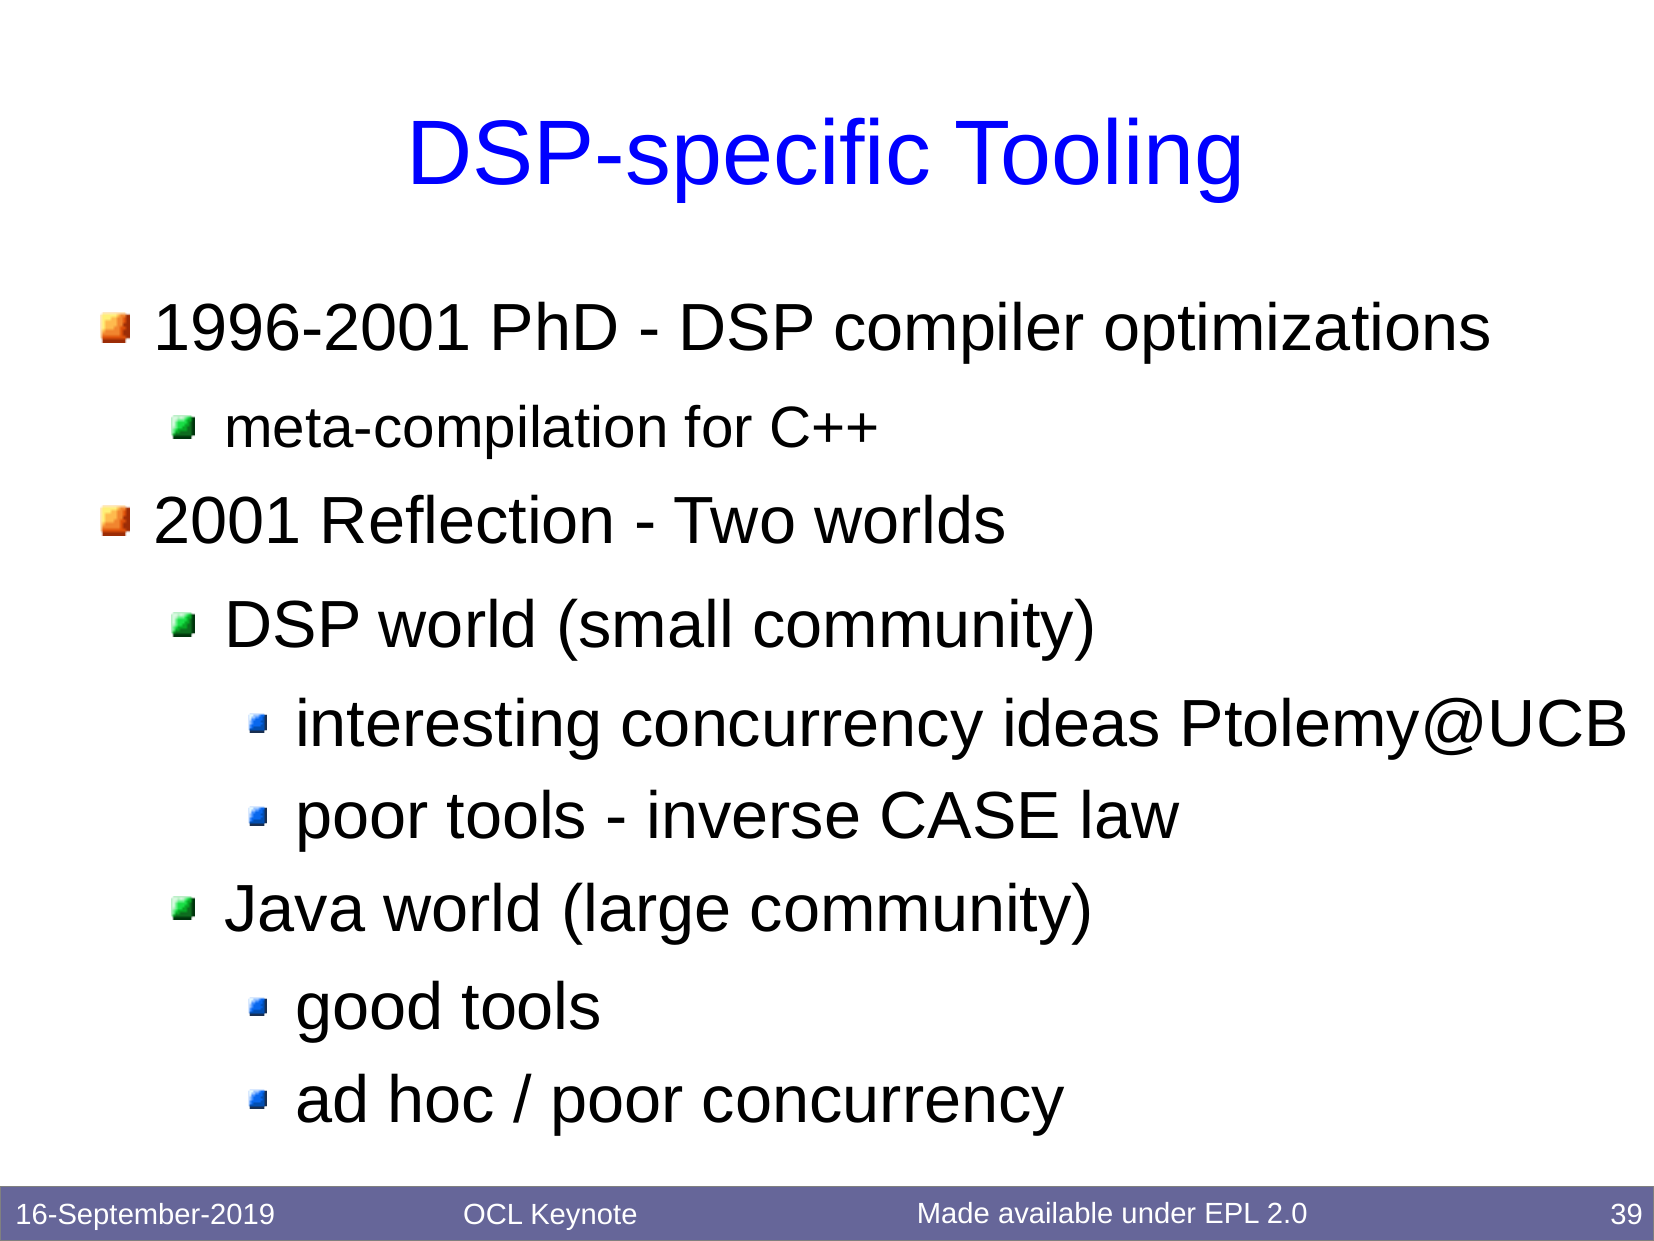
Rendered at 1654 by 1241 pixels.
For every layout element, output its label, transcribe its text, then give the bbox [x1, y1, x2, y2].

list 1996-2001 PhD - DSP compiler optimizations meta-compilation for C++ 2001 Reflection - Two worlds DSP world (small community) interesting concurrency ideas Ptolemy@UCB poor tools - inverse CASE law Java world (large community) good tools ad hoc / poor concurrency [82, 290, 1632, 1212]
title DSP-specific Tooling [82, 49, 1571, 257]
